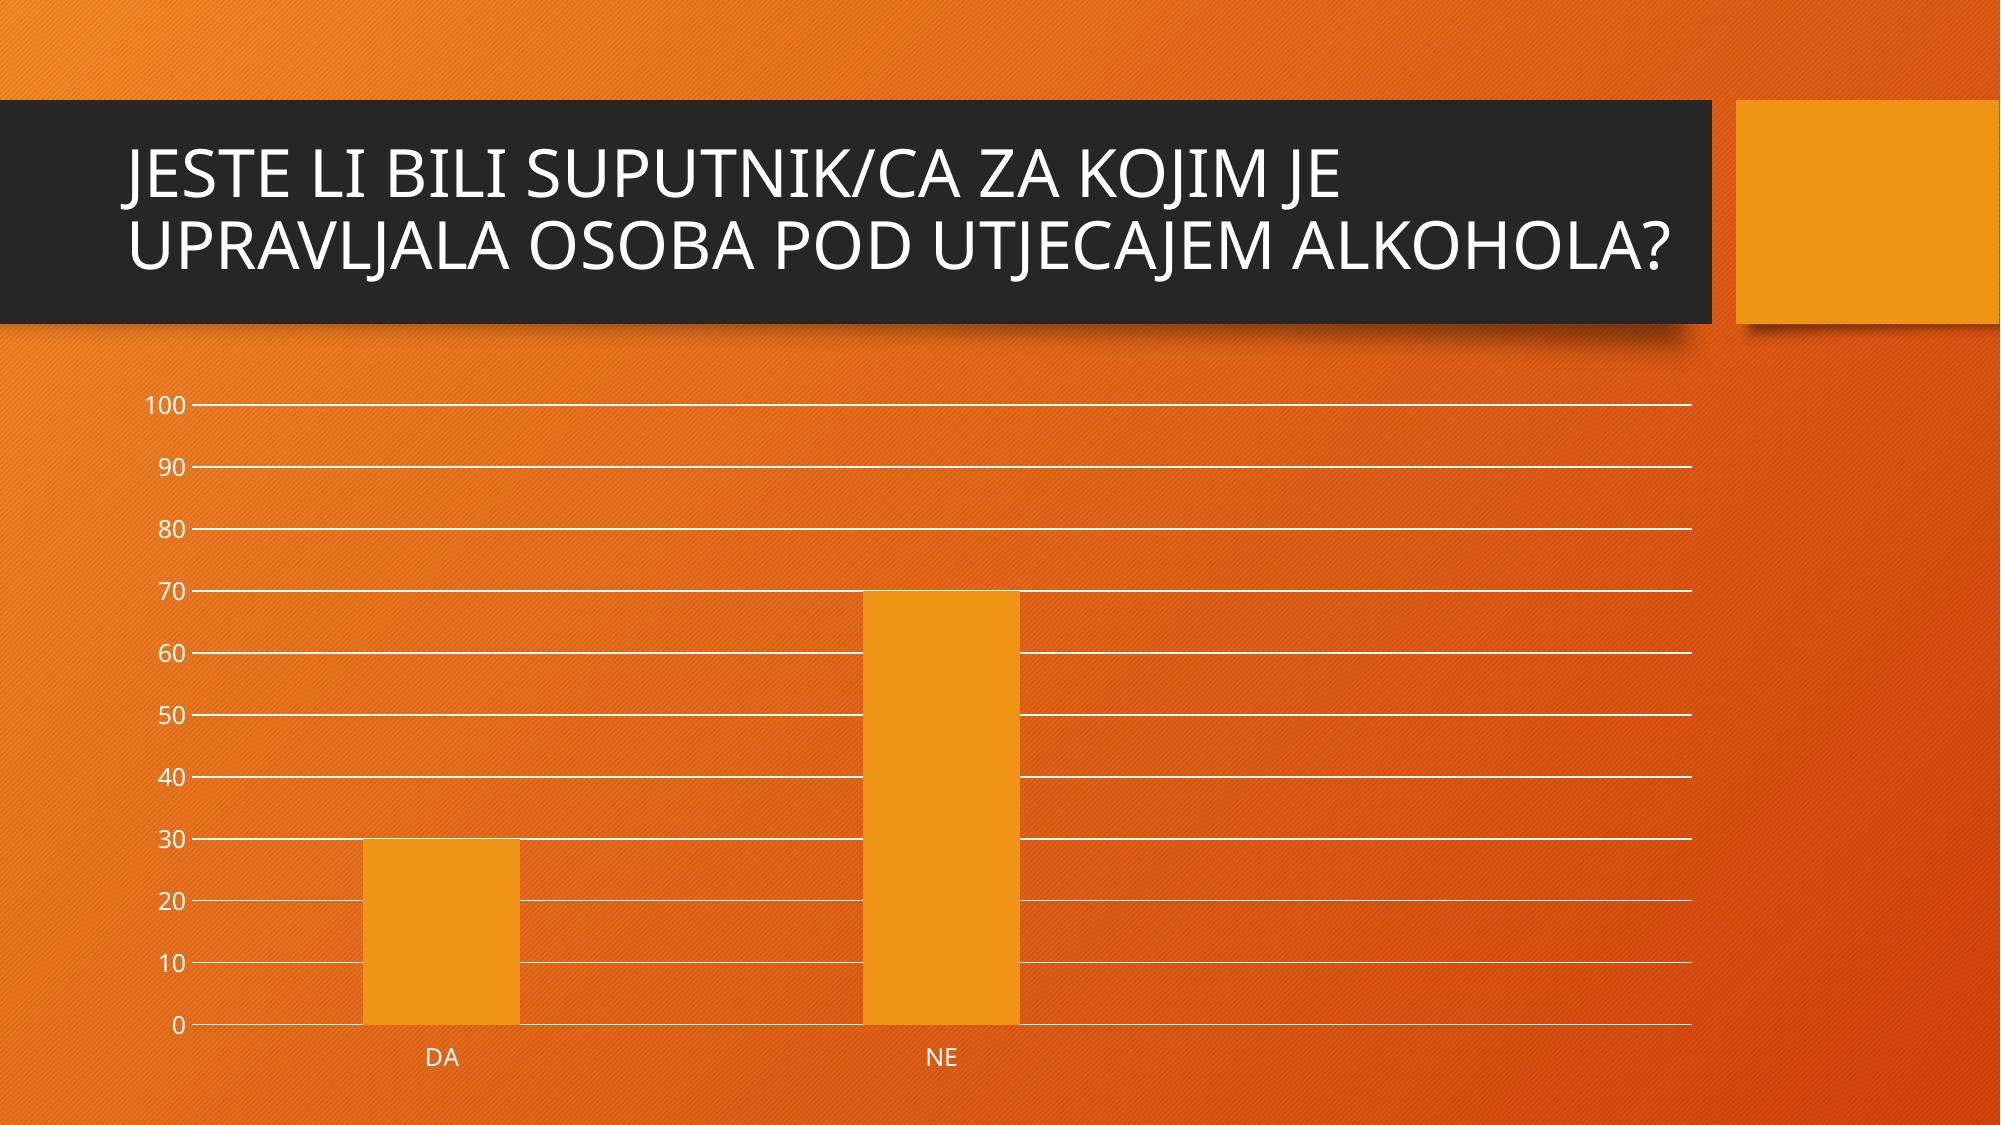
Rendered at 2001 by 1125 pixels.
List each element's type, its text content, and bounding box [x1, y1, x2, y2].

title JESTE LI BILI SUPUTNIK/CA ZA KOJIM JE UPRAVLJALA OSOBA POD UTJECAJEM ALKOHOLA? [111, 123, 1689, 301]
chart [111, 373, 1724, 1089]
